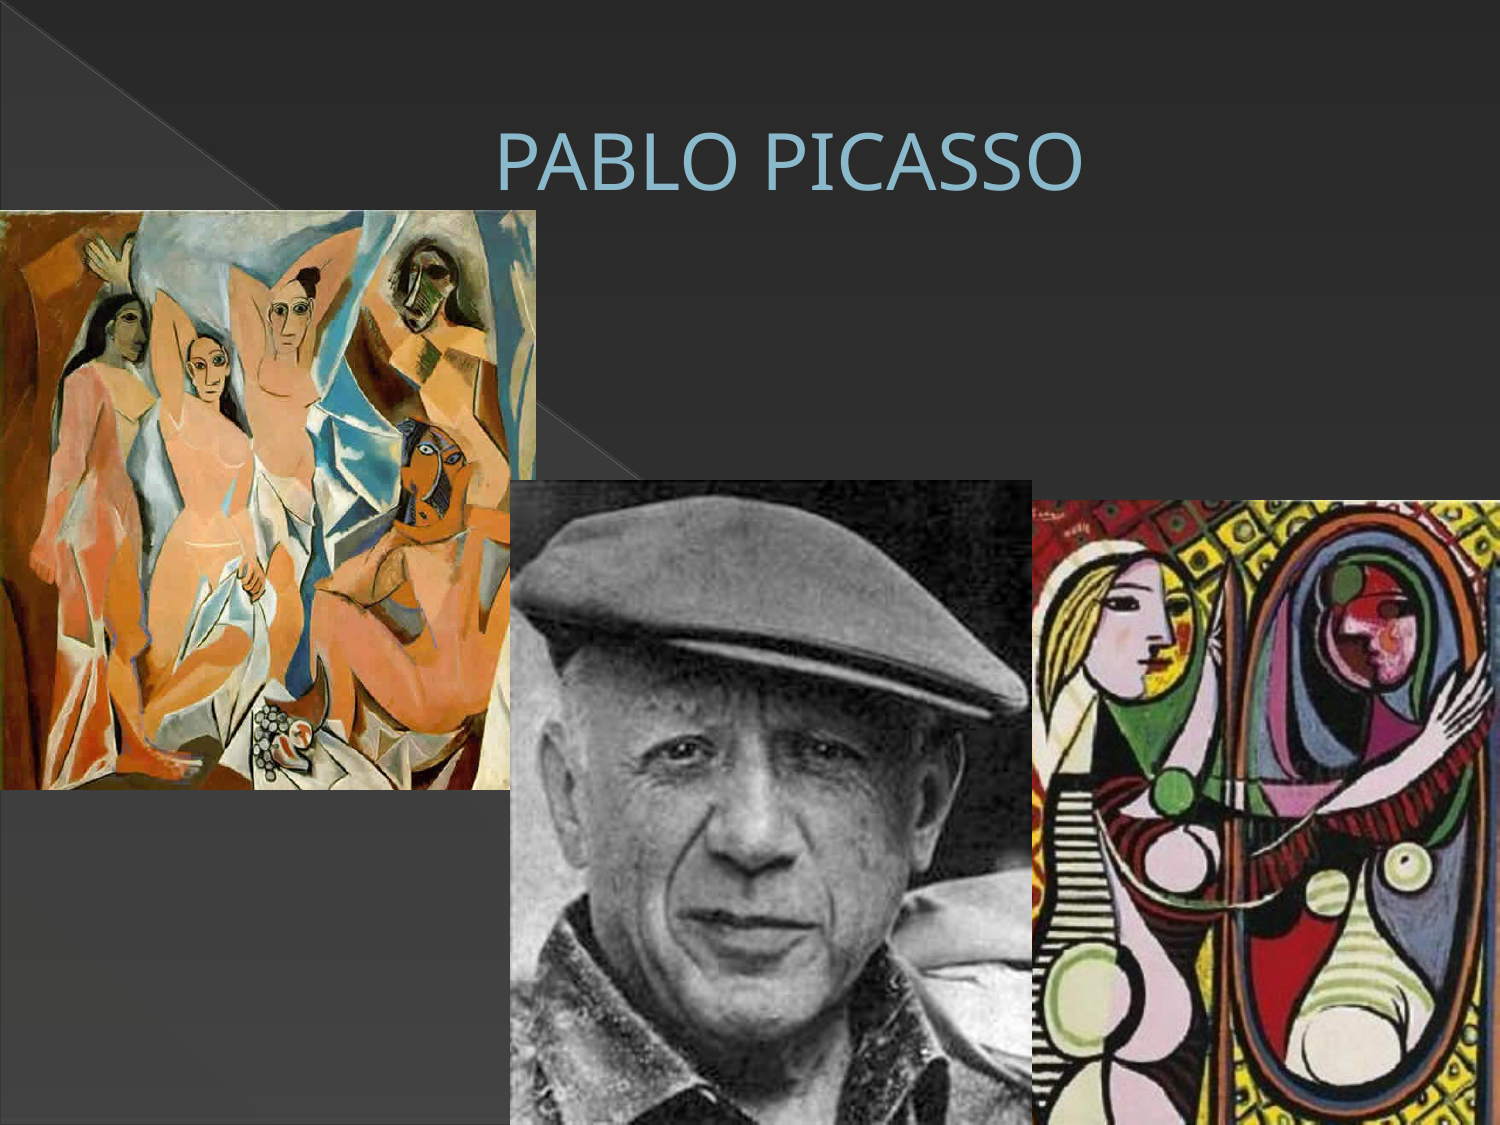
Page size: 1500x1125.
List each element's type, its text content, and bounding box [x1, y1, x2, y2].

title PABLO PICASSO [75, 43, 1425, 274]
picture [0, 210, 1500, 1125]
